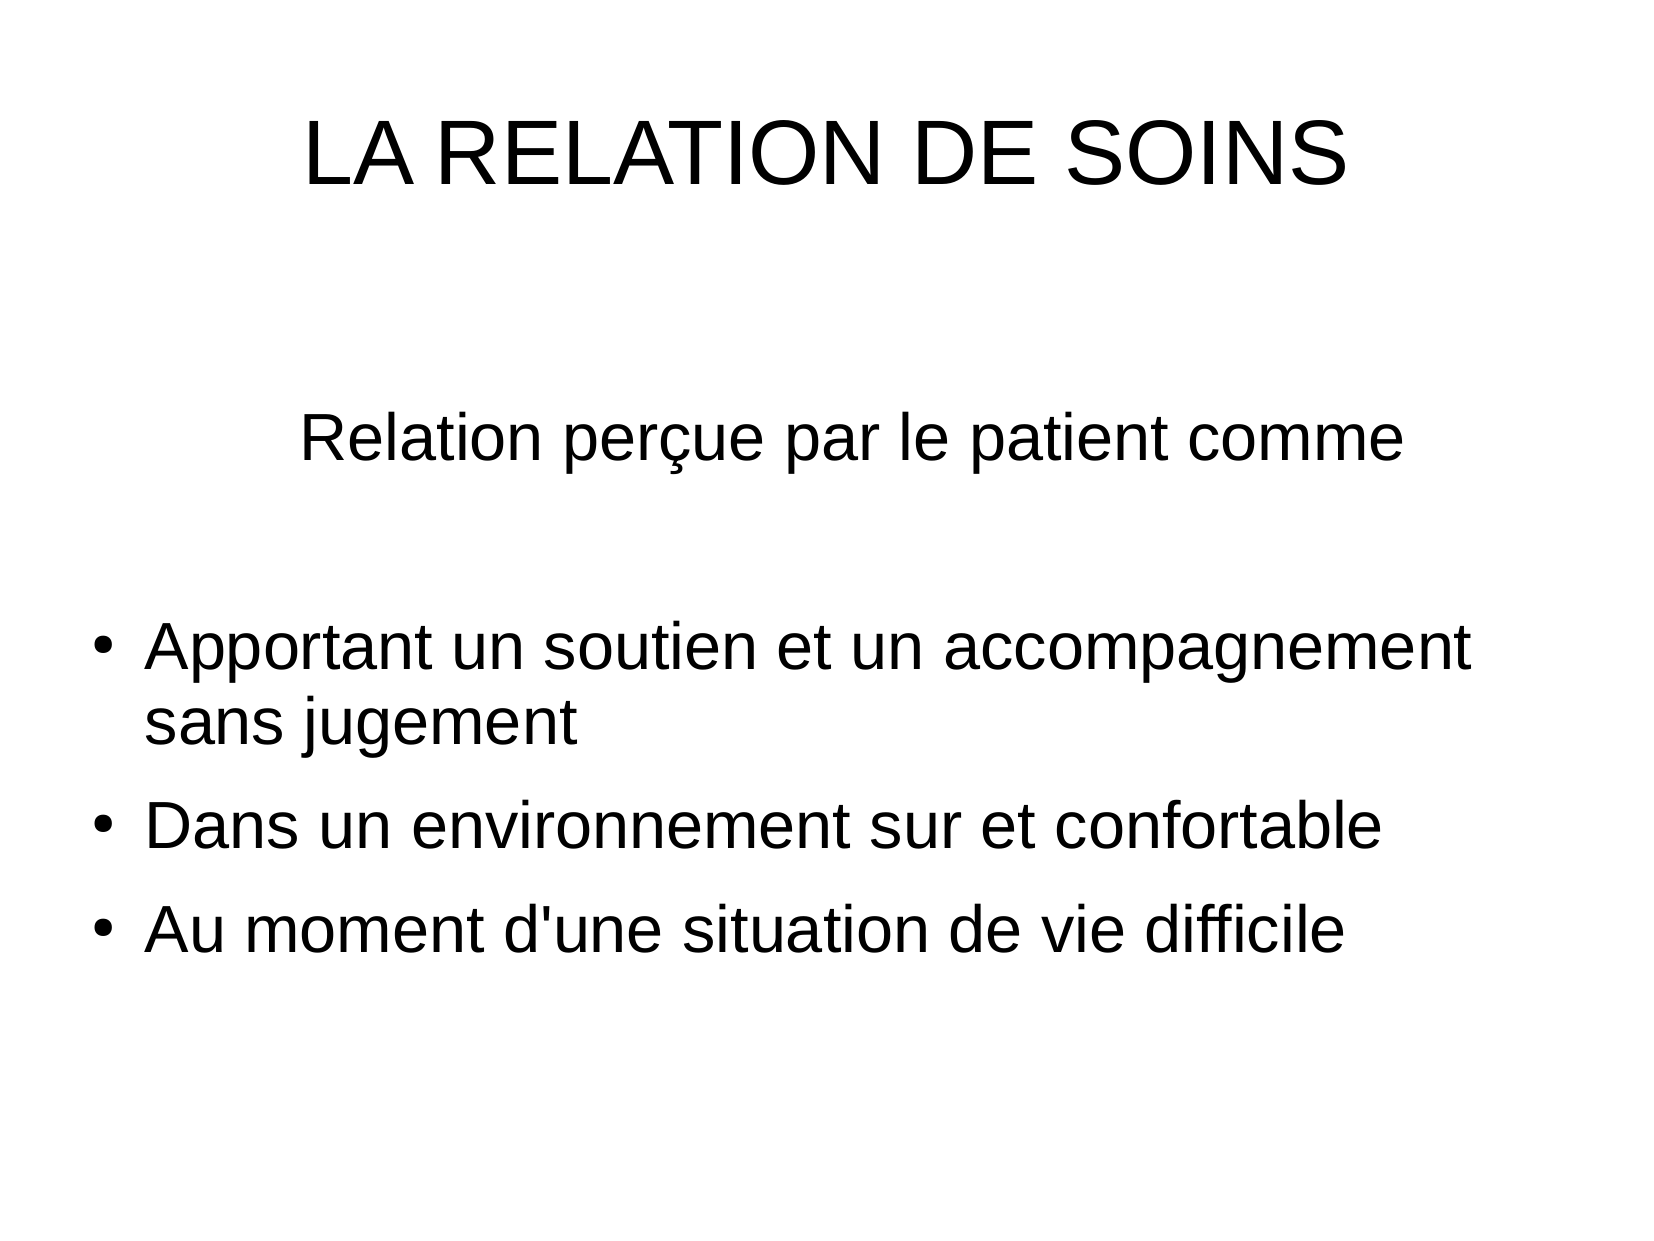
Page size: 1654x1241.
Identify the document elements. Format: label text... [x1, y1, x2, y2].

list Relation perçue par le patient comme Apportant un soutien et un accompagnement sans jugement Dans un environnement sur et confortable Au moment d'une situation de vie difficile [73, 296, 1562, 1115]
title LA RELATION DE SOINS [82, 49, 1571, 257]
